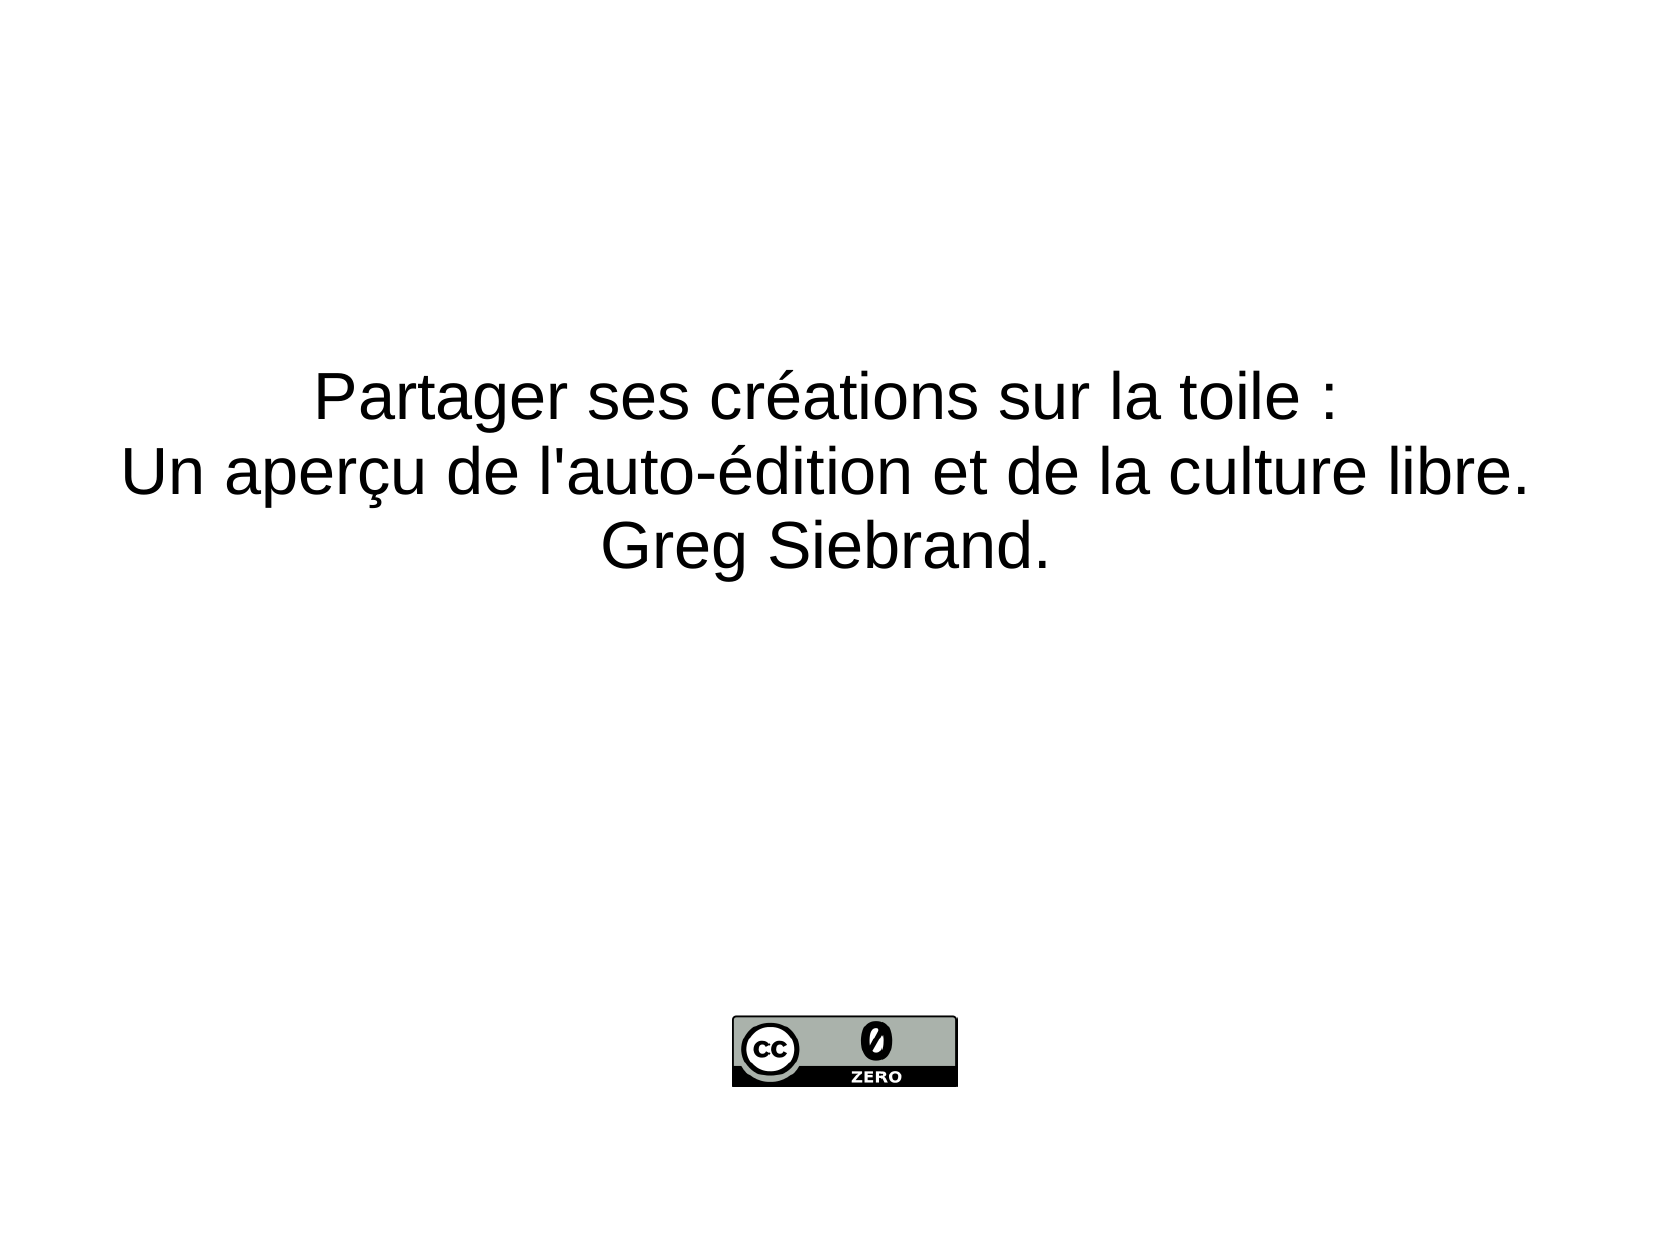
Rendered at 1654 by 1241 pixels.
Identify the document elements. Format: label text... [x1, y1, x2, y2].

picture [732, 1015, 958, 1087]
subtitle Partager ses créations sur la toile : Un aperçu de l'auto-édition et de la culture libre. Greg Siebrand. [82, 0, 1571, 1186]
